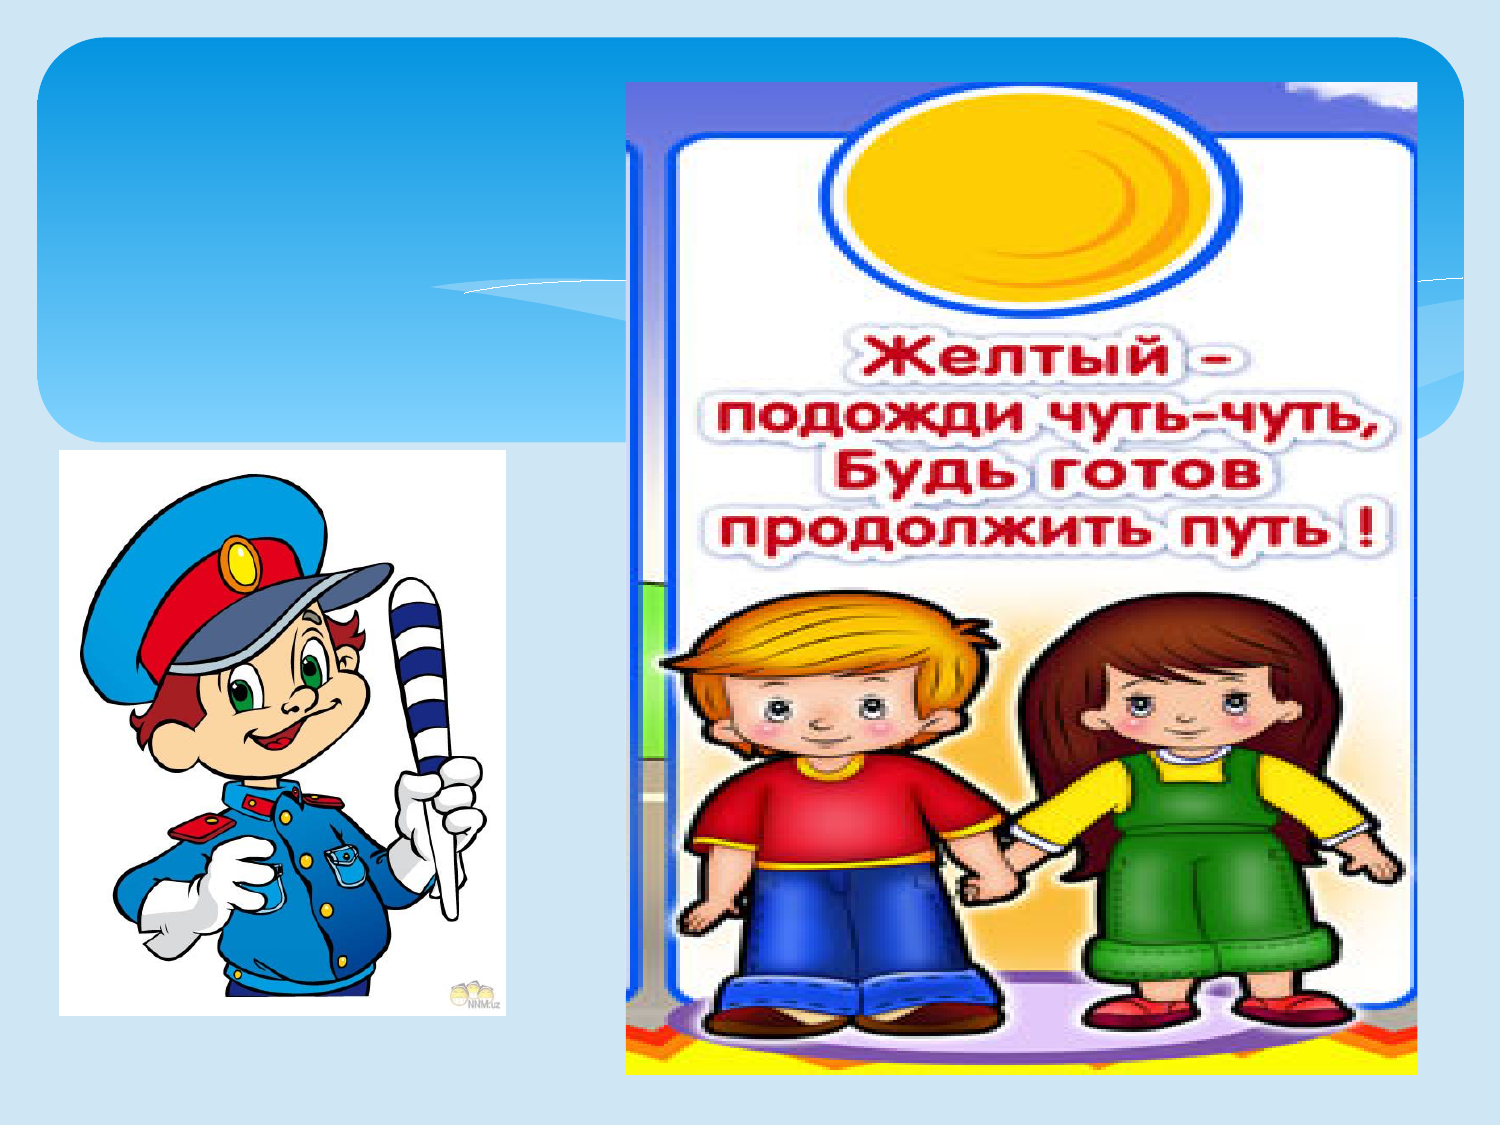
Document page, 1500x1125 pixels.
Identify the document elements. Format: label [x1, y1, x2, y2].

picture [625, 83, 1418, 1075]
picture [59, 450, 506, 1016]
